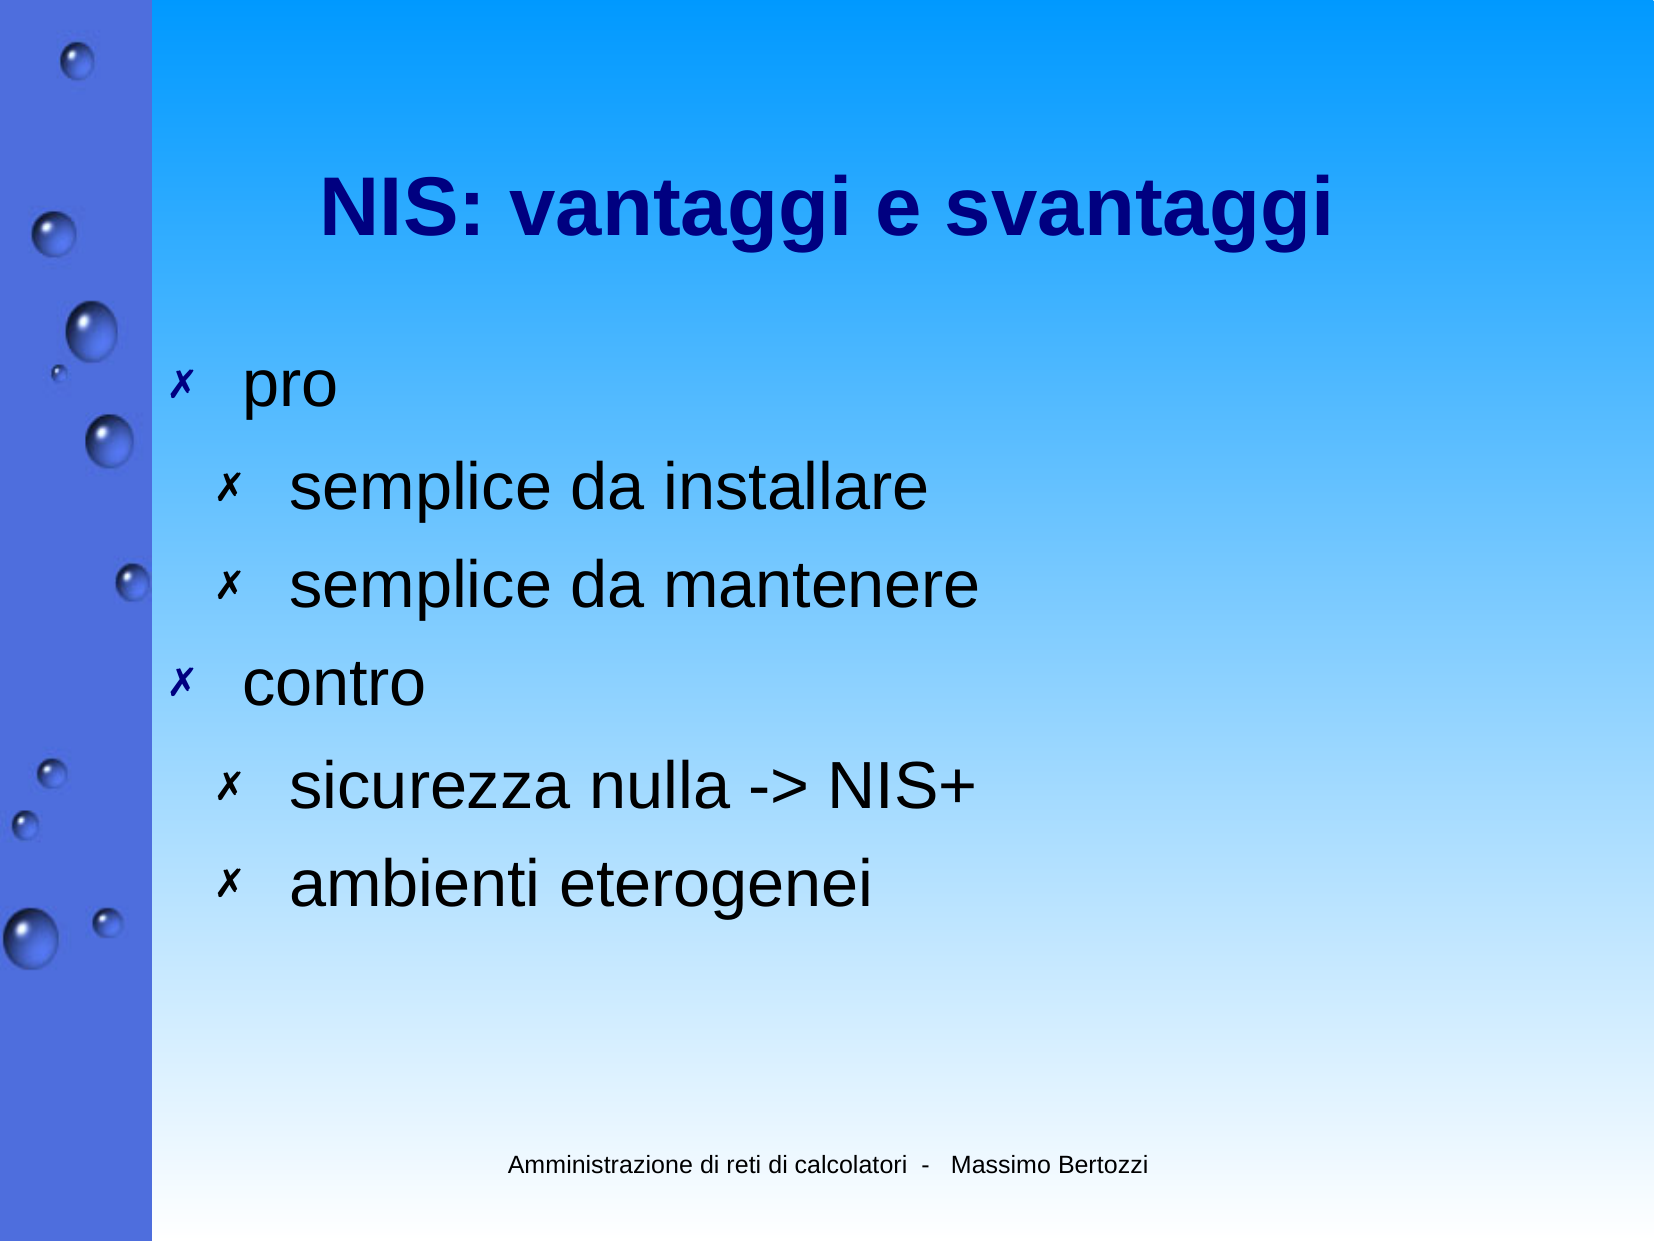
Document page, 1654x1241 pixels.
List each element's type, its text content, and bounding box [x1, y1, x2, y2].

list pro semplice da installare semplice da mantenere contro sicurezza nulla -> NIS+ ambienti eterogenei [159, 346, 1572, 1128]
picture [0, 0, 152, 1241]
title NIS: vantaggi e svantaggi [121, 102, 1534, 311]
